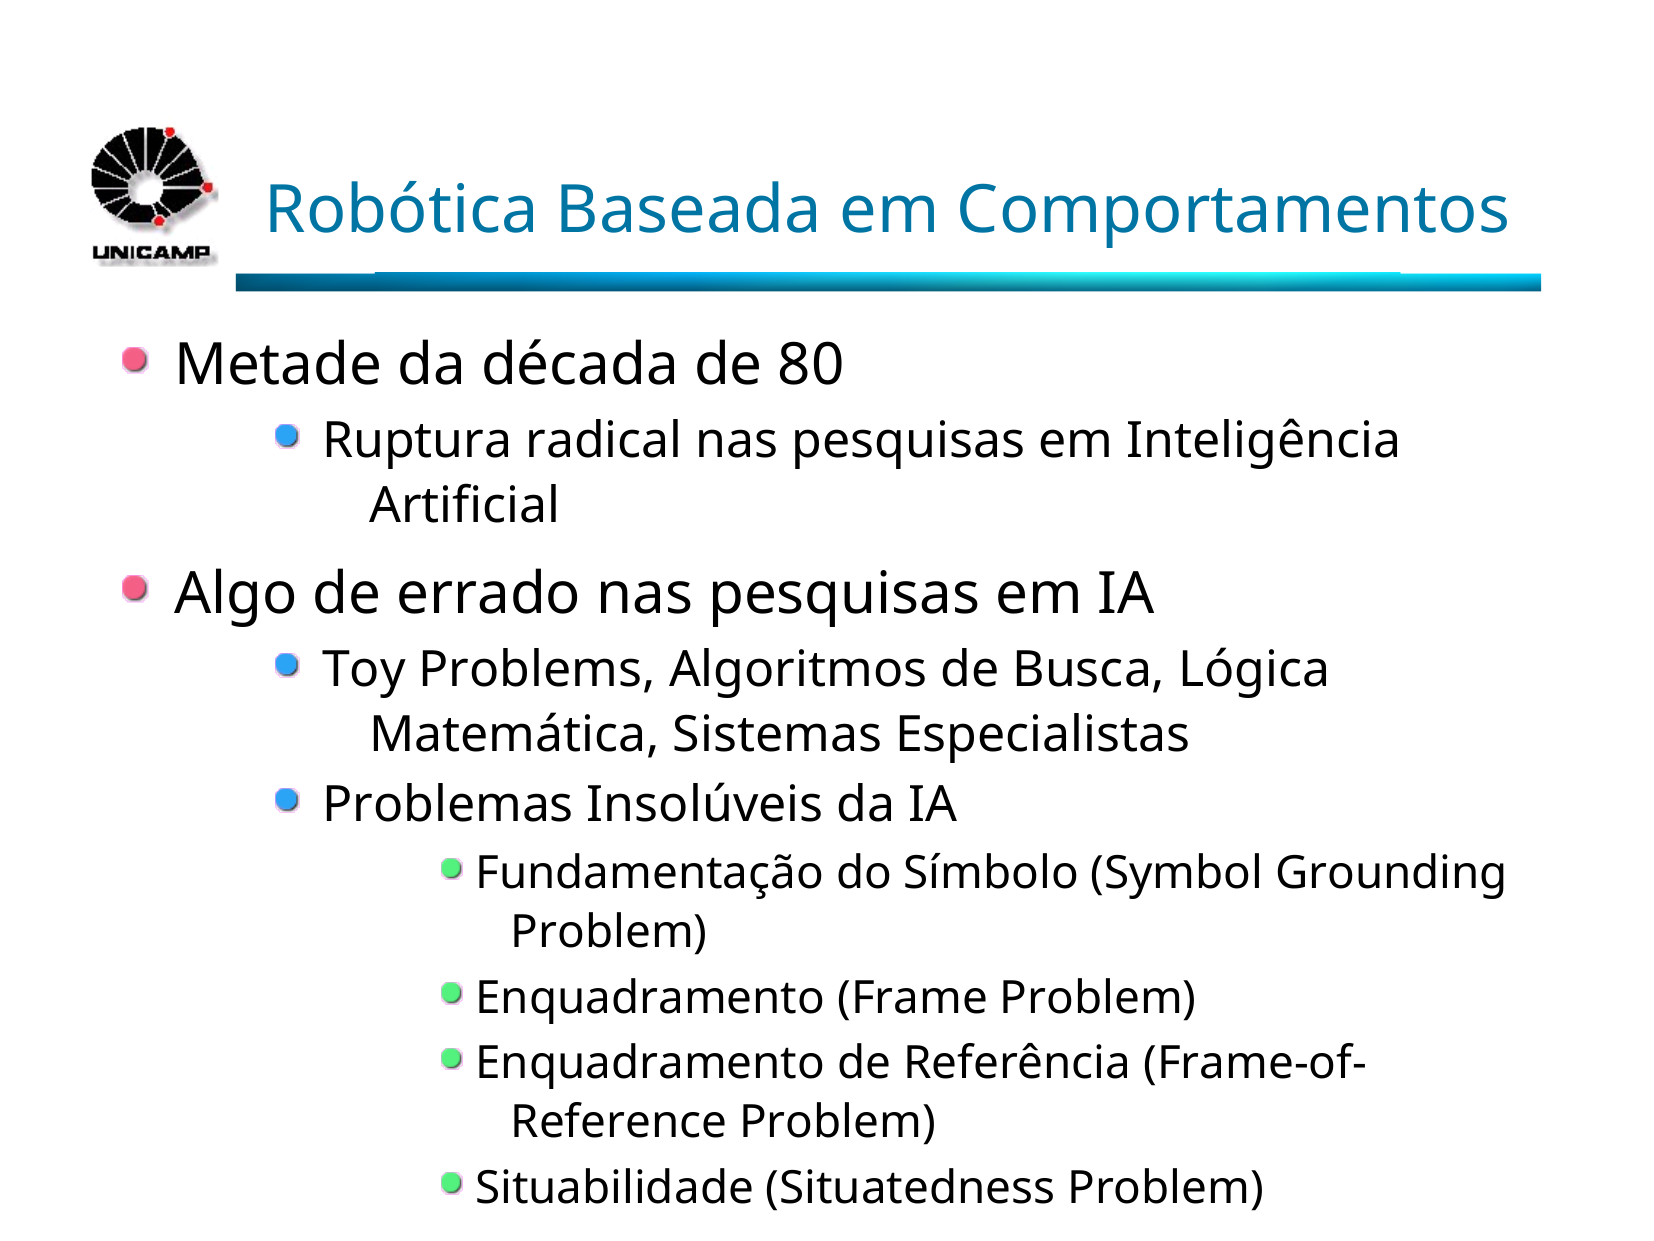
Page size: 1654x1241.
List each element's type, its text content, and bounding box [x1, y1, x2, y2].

list Metade da década de 80 Ruptura radical nas pesquisas em Inteligência Artificial Algo de errado nas pesquisas em IA Toy Problems, Algoritmos de Busca, Lógica Matemática, Sistemas Especialistas Problemas Insolúveis da IA Fundamentação do Símbolo (Symbol Grounding Problem) Enquadramento (Frame Problem) Enquadramento de Referência (Frame-of-Reference Problem) Situabilidade (Situatedness Problem) Rodney Brooks (MIT) Abandonar os ambientes artificiais Utilizar a robótica como ambiente de desenvolvimento [85, 324, 1565, 1211]
picture [125, 272, 1654, 295]
title Robótica Baseada em Comportamentos [264, 42, 1534, 250]
